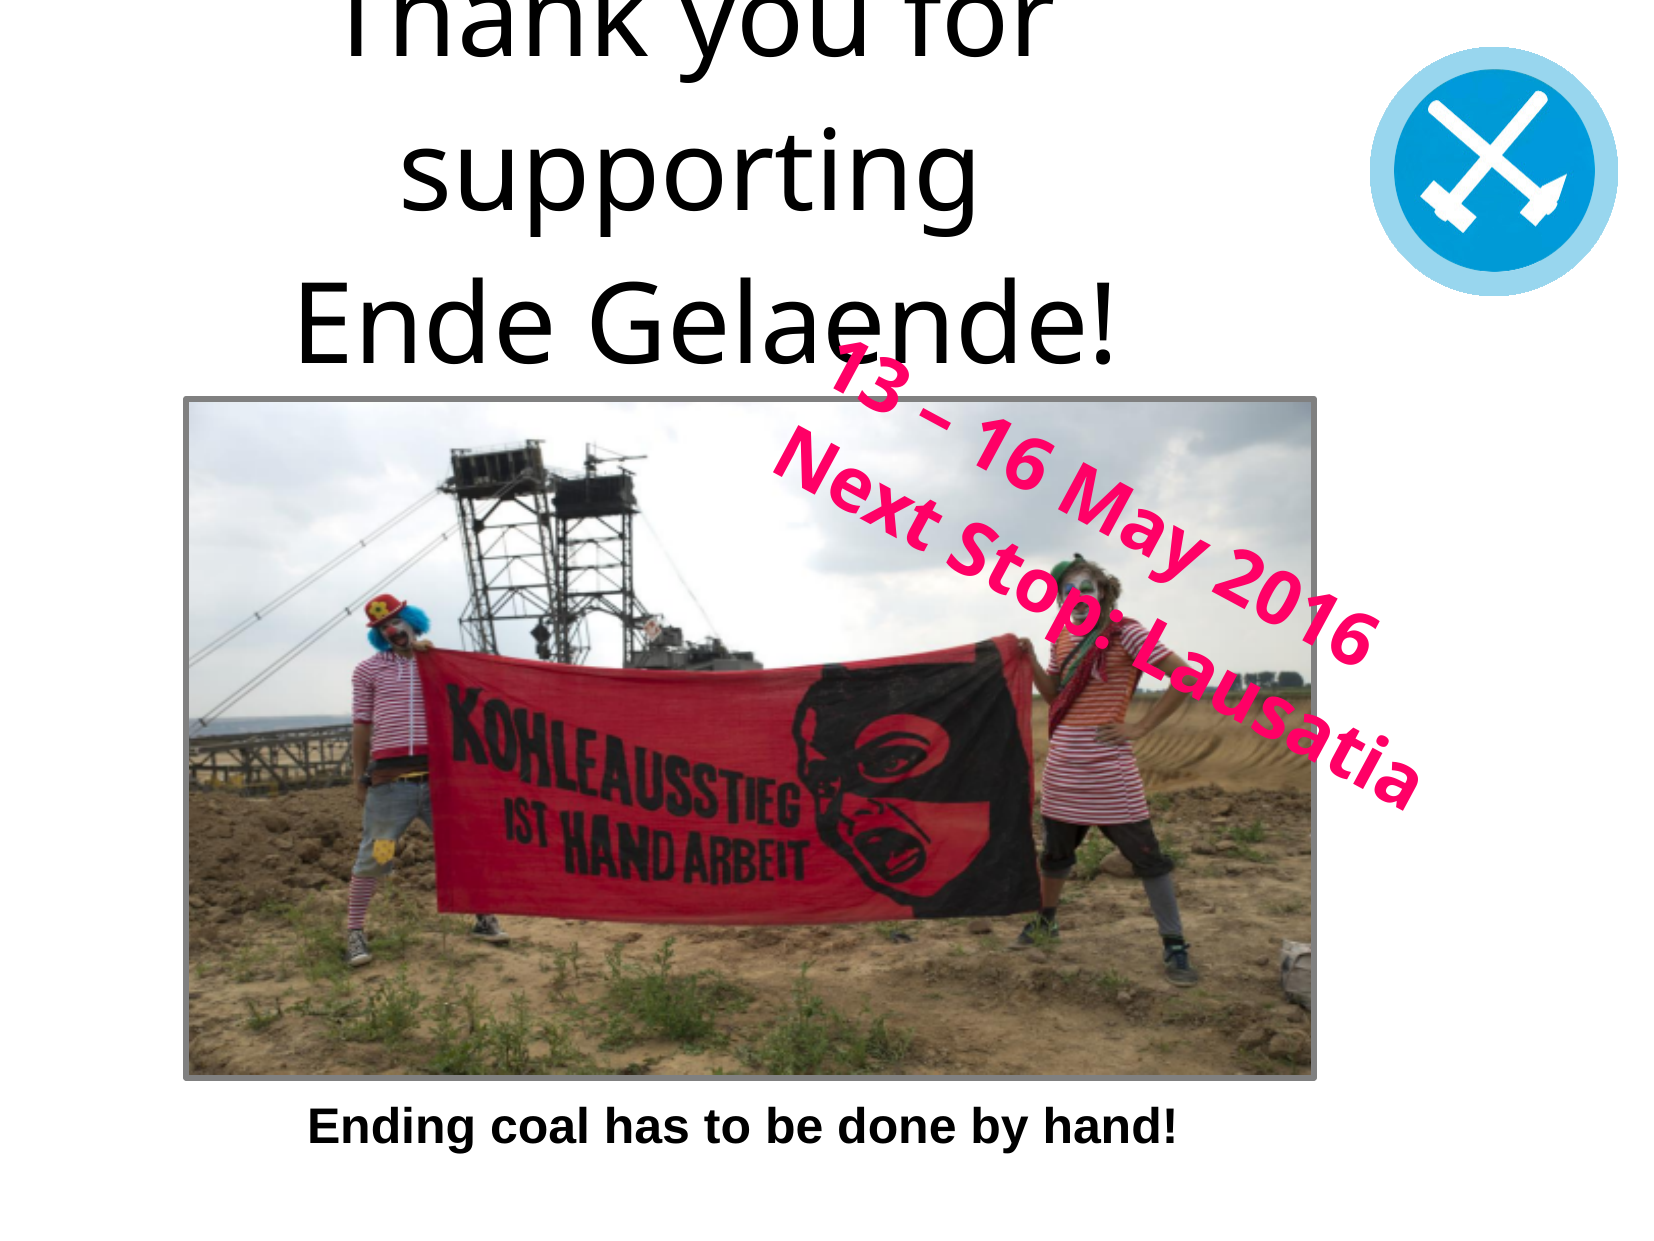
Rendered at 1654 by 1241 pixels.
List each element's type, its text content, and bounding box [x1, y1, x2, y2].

title Thank you for supporting Ende Gelaende! [23, 23, 1359, 310]
picture [1044, 401, 1312, 546]
text_box 13 – 16 May 2016 Next Stop: Lausatia [737, 295, 1618, 911]
picture [1370, 47, 1618, 296]
picture [189, 401, 1312, 1075]
list Ending coal has to be done by hand! [307, 1098, 1312, 1205]
